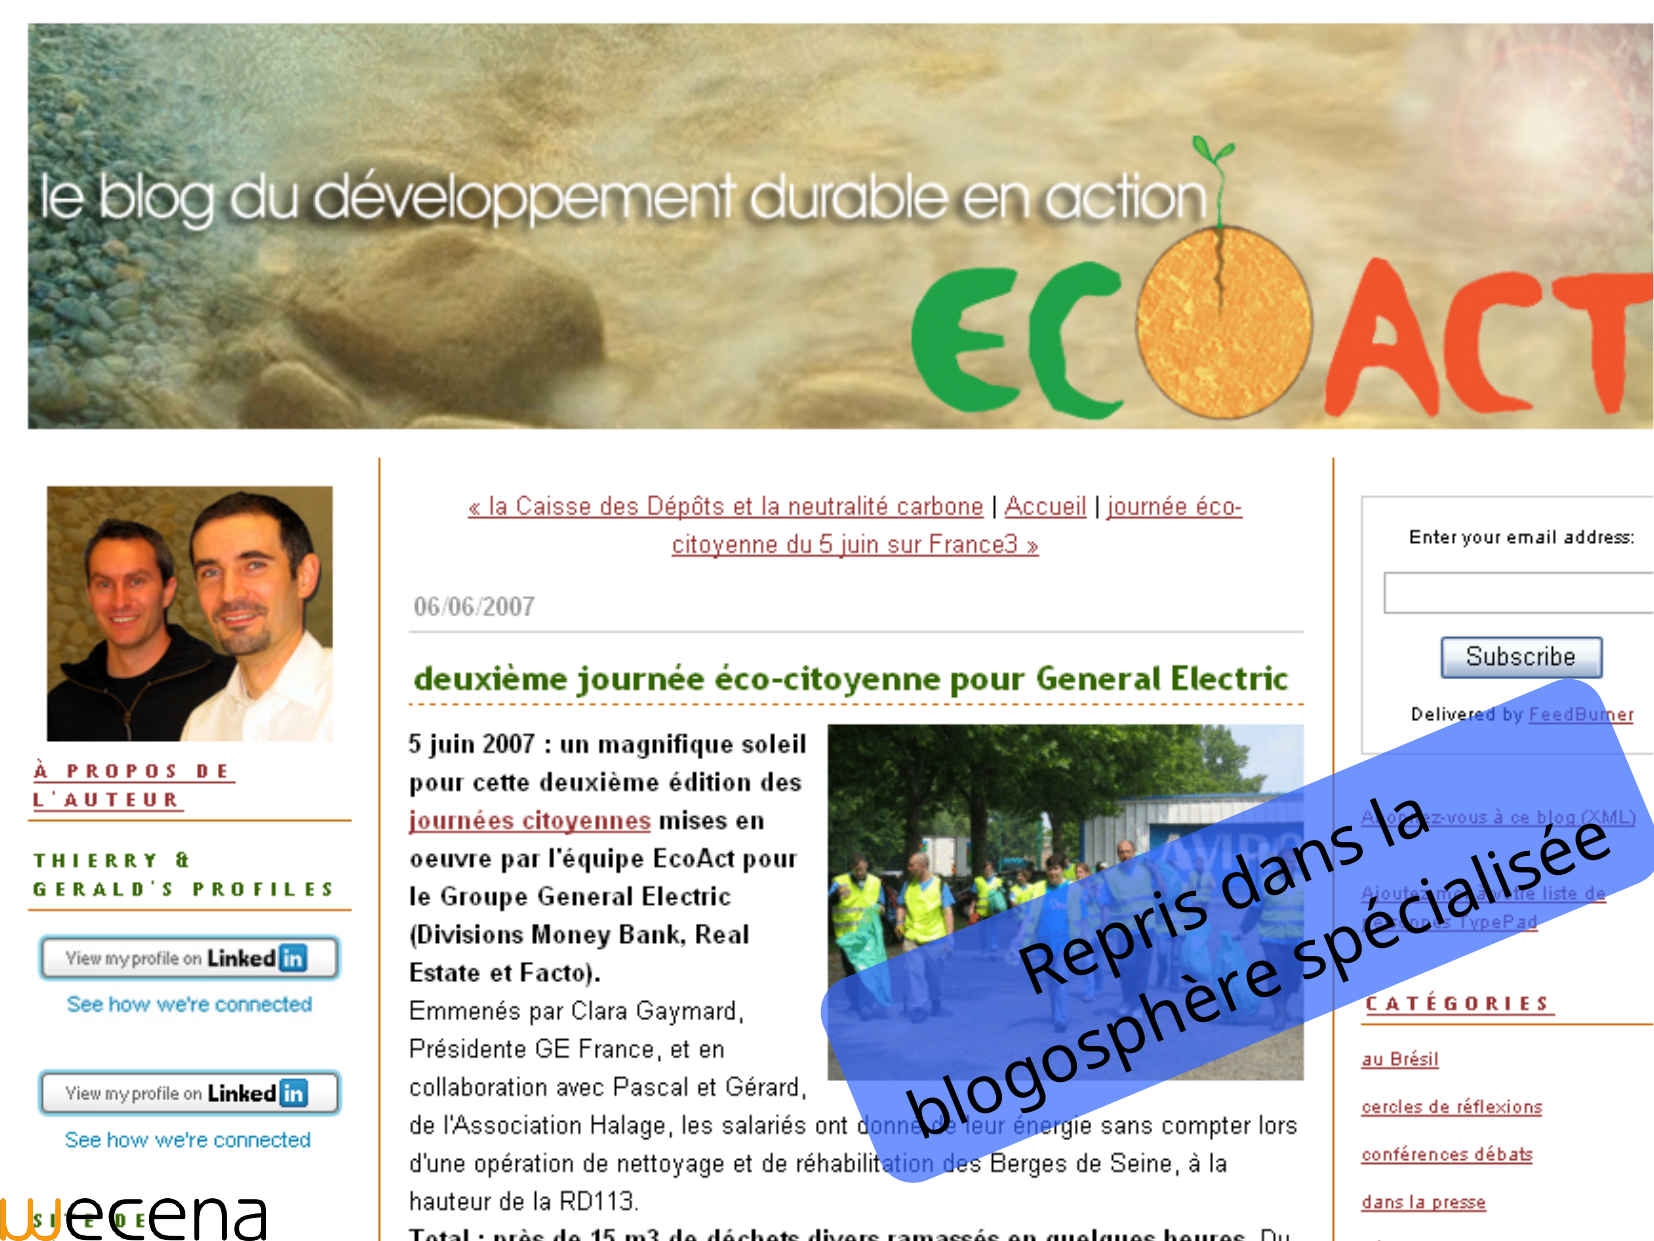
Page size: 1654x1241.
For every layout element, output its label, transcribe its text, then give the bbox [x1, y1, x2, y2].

text_box Repris dans la blogosphère spécialisée [820, 678, 1654, 1183]
picture [0, 0, 1654, 1241]
